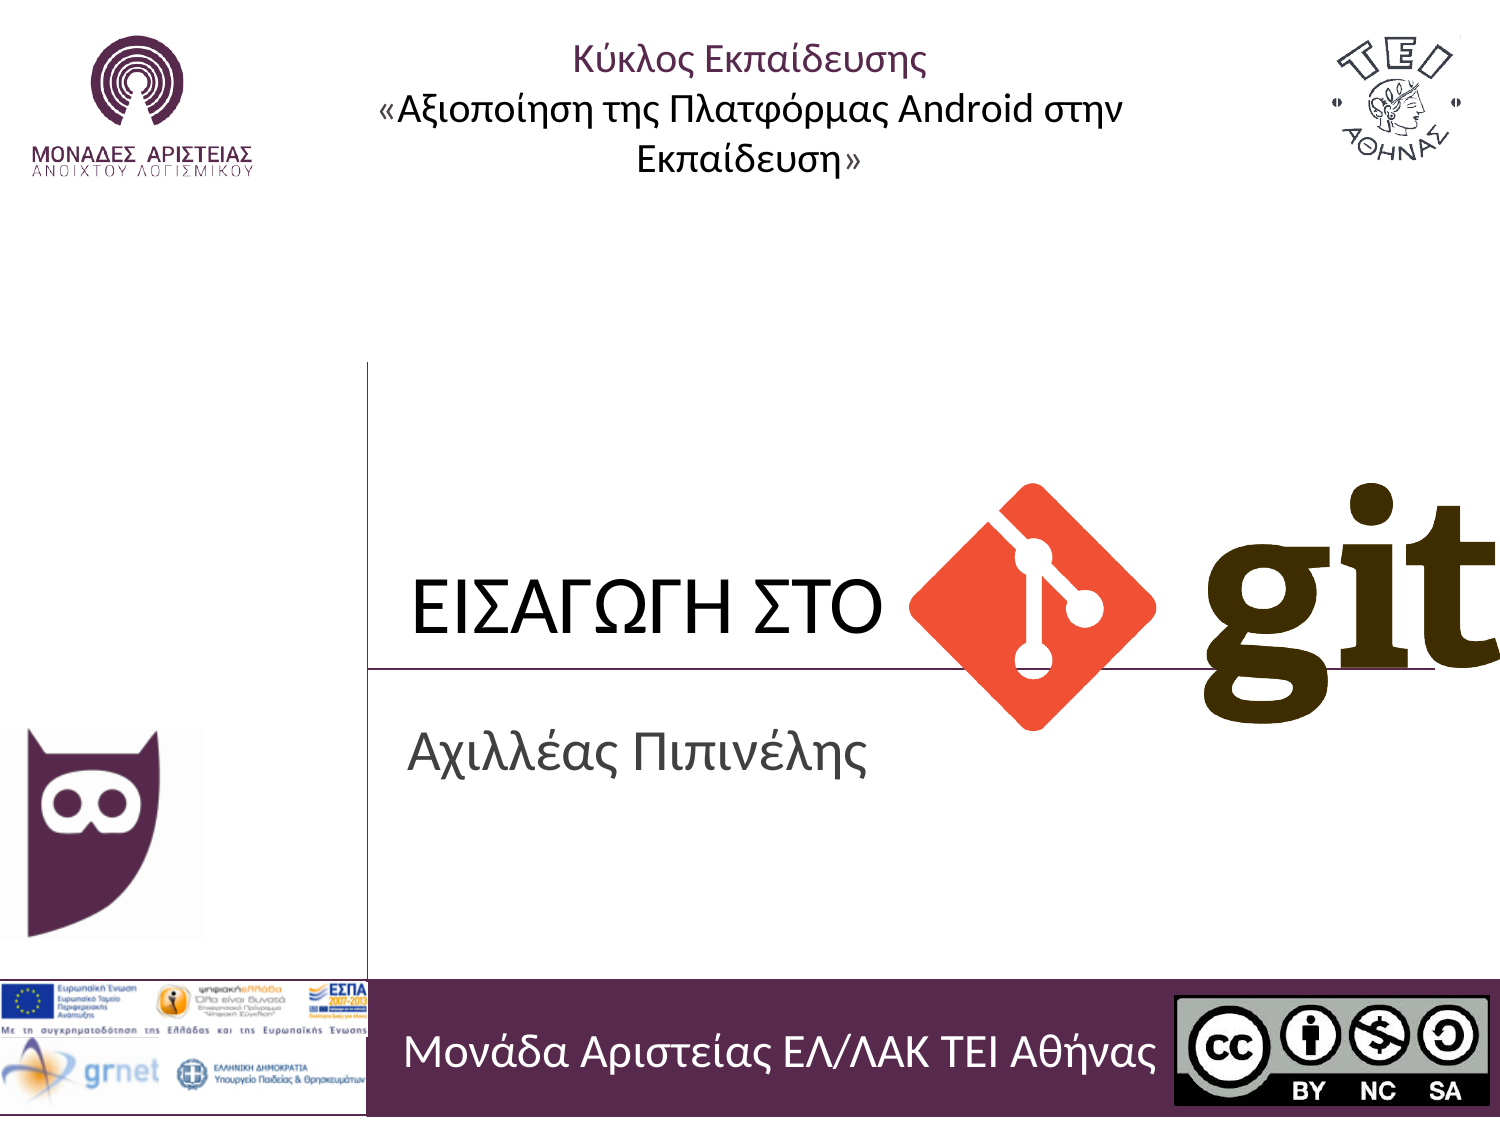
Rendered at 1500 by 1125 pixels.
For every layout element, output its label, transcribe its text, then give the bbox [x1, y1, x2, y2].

text_box Αχιλλέας Πιπινέλης [392, 704, 1455, 963]
picture [175, 1057, 366, 1092]
subtitle Μονάδα Αριστείας ΕΛ/ΛΑΚ ΤΕΙ Αθήνας [387, 992, 1488, 1105]
text_box Κύκλος Εκπαίδευσης «Αξιοποίηση της Πλατφόρμας Android στην Εκπαίδευση» [280, 22, 1220, 190]
picture [1331, 35, 1461, 167]
picture [31, 35, 253, 177]
picture [0, 982, 368, 1113]
picture [0, 727, 204, 939]
title Εισαγωγή στο [395, 357, 1500, 658]
picture [909, 483, 1500, 731]
picture [1174, 995, 1490, 1106]
